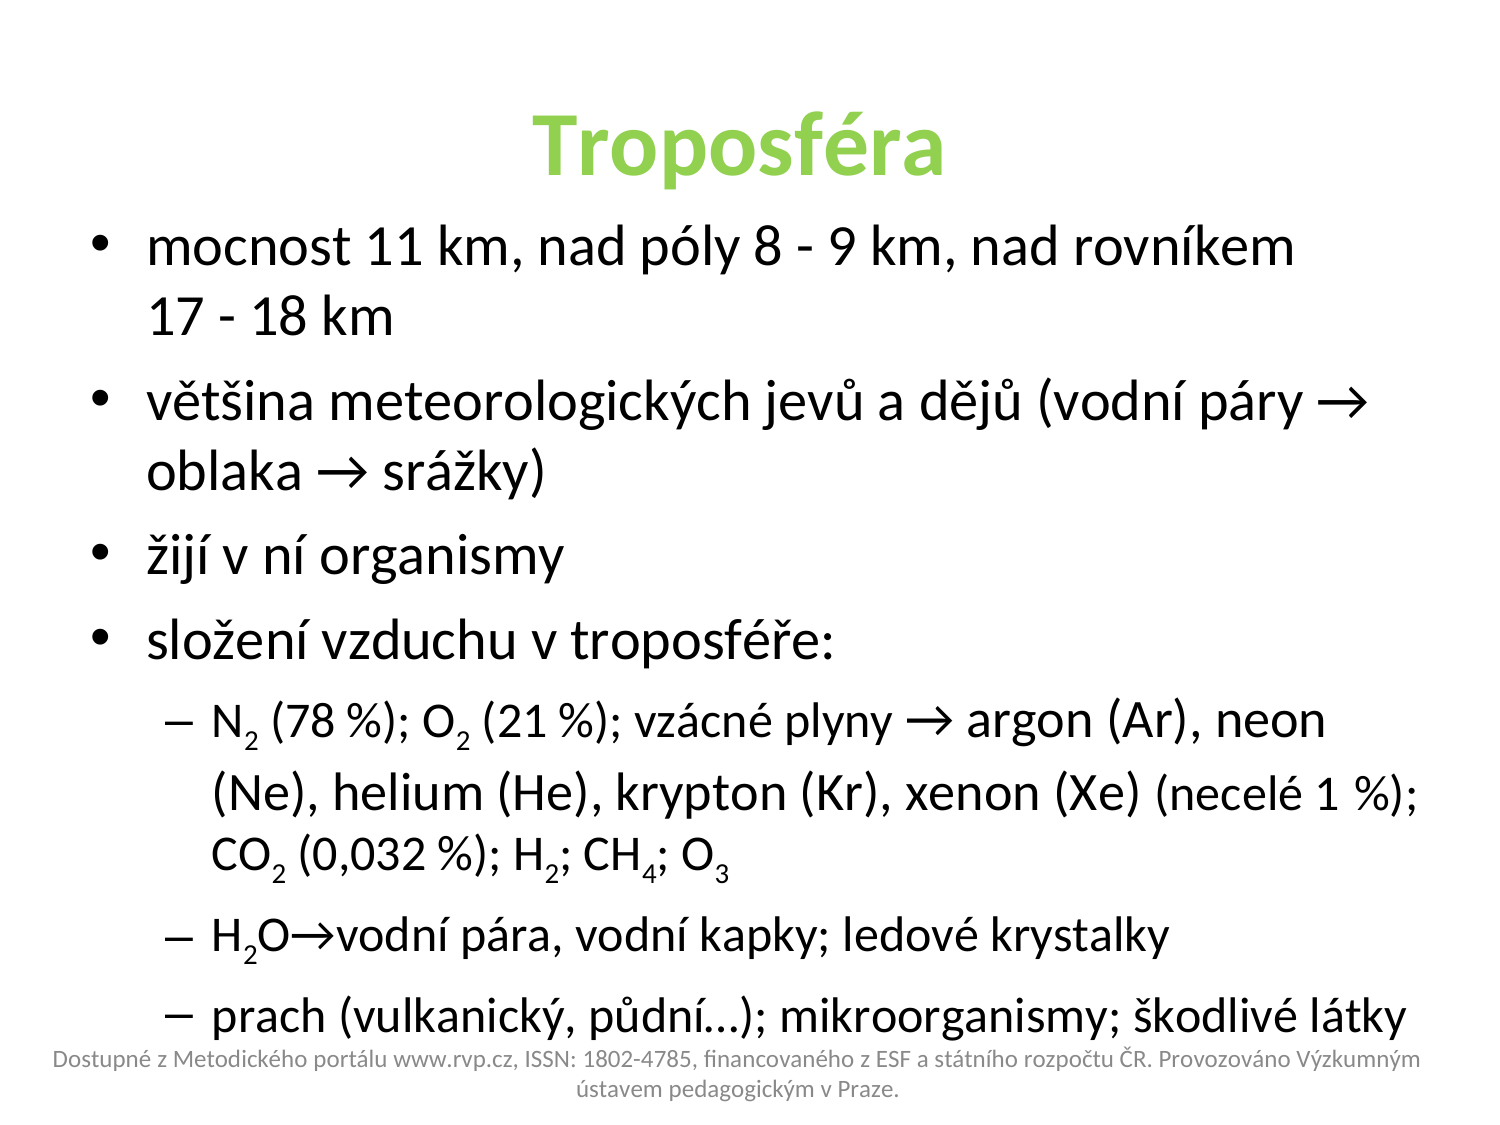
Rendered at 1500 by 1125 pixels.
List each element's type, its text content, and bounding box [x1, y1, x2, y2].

list mocnost 11 km, nad póly 8 - 9 km, nad rovníkem 17 - 18 km většina meteorologických jevů a dějů (vodní páry → oblaka → srážky) žijí v ní organismy složení vzduchu v troposféře: N2 (78 %); O2 (21 %); vzácné plyny → argon (Ar), neon (Ne), helium (He), krypton (Kr), xenon (Xe) (necelé 1 %); CO2 (0,032 %); H2; CH4; O3 H2O→vodní pára, vodní kapky; ledové krystalky prach (vulkanický, půdní…); mikroorganismy; škodlivé látky [75, 200, 1447, 1042]
text_box Dostupné z Metodického portálu www.rvp.cz, ISSN: 1802-4785, financovaného z ESF a státního rozpočtu ČR. Provozováno Výzkumným ústavem pedagogickým v Praze. [23, 1042, 1454, 1103]
title Troposféra [75, 45, 1426, 200]
